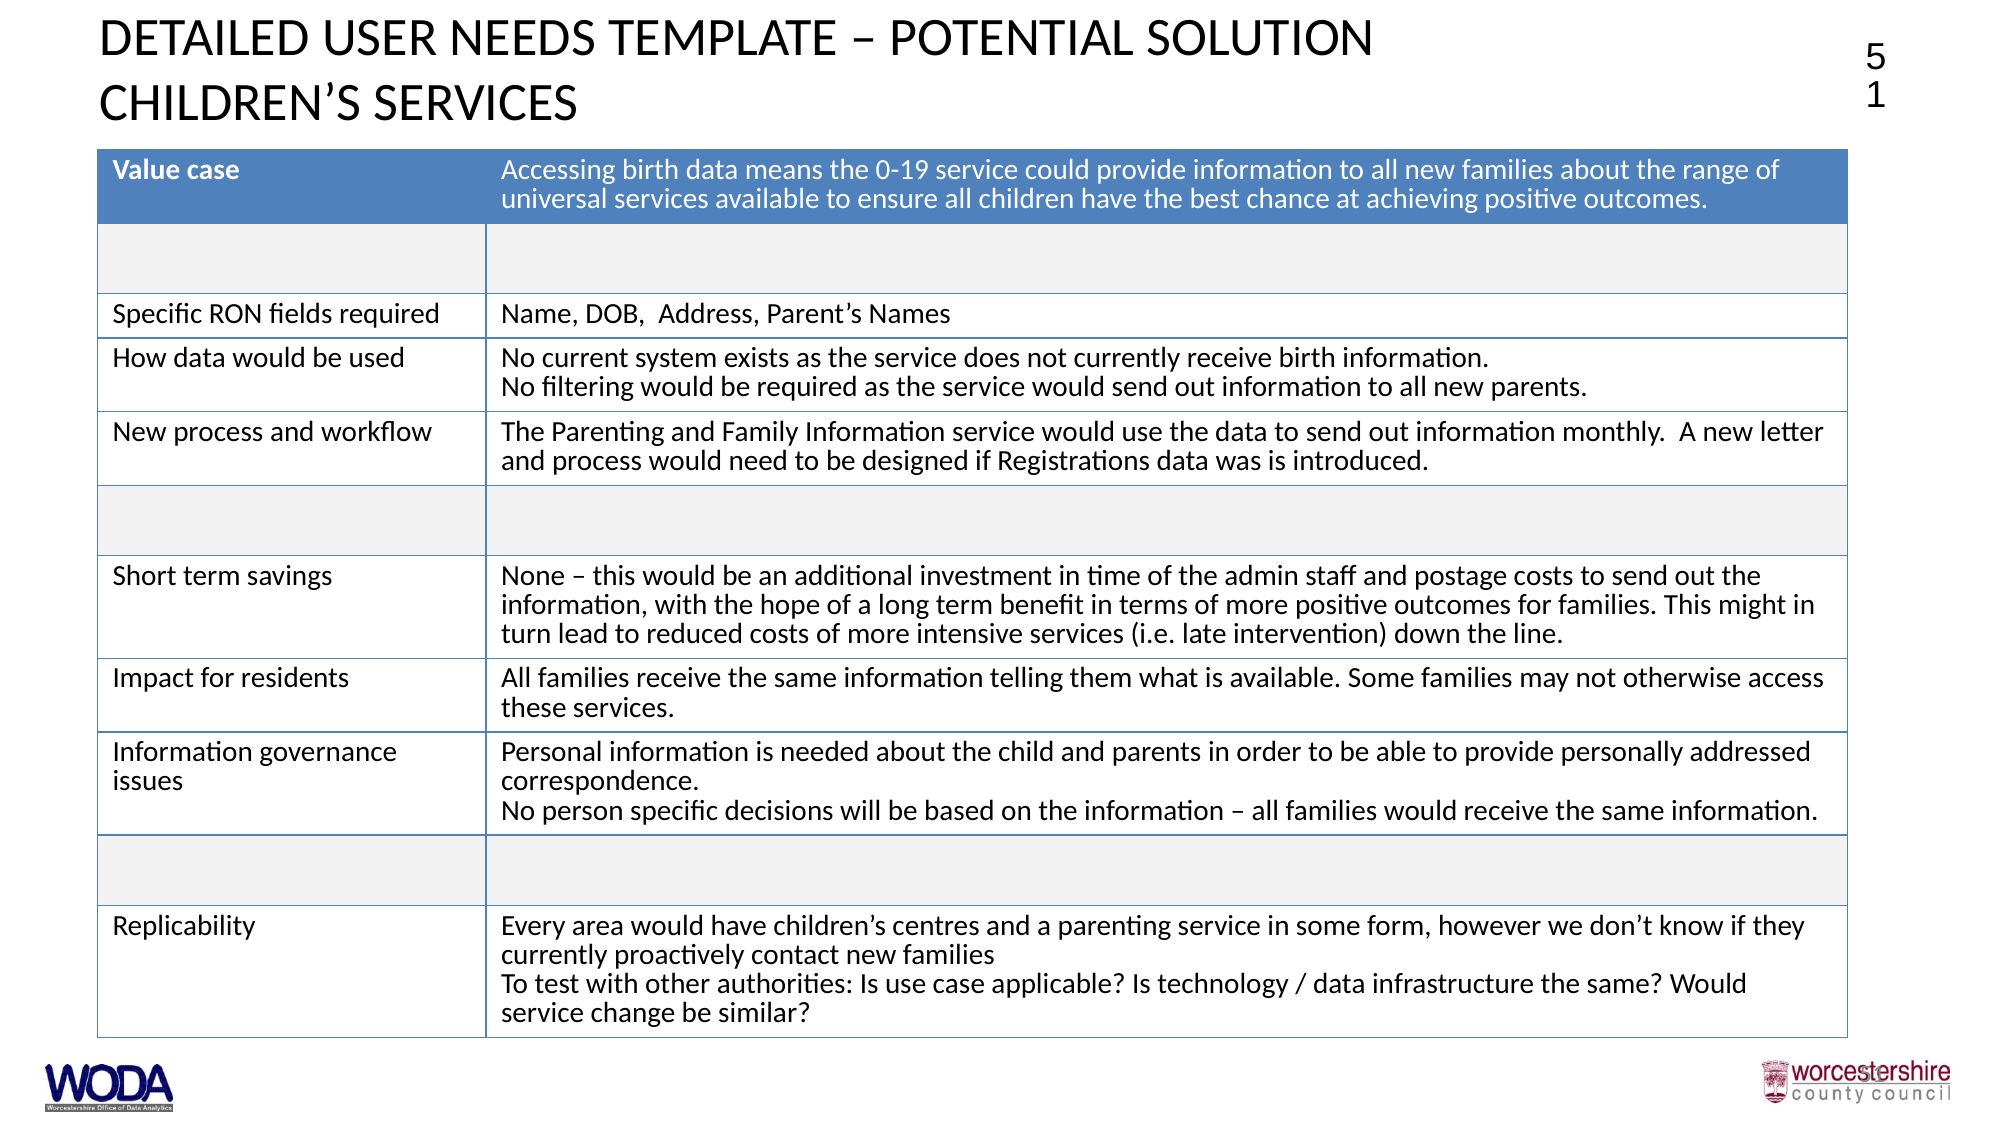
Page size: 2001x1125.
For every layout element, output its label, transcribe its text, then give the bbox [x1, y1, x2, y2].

table_cell The Parenting and Family Information service would use the data to send out information monthly. A new letter and process would need to be designed if Registrations data was is introduced. [487, 412, 1847, 485]
table_cell [487, 836, 1847, 905]
table_cell [487, 486, 1847, 555]
table_cell None – this would be an additional investment in time of the admin staff and postage costs to send out the information, with the hope of a long term benefit in terms of more positive outcomes for families. This might in turn lead to reduced costs of more intensive services (i.e. late intervention) down the line. [487, 556, 1847, 658]
table_cell Every area would have children’s centres and a parenting service in some form, however we don’t know if they currently proactively contact new families To test with other authorities: Is use case applicable? Is technology / data infrastructure the same? Would service change be similar? [487, 906, 1847, 1037]
table_cell Personal information is needed about the child and parents in order to be able to provide personally addressed correspondence. No person specific decisions will be based on the information – all families would receive the same information. [487, 733, 1847, 834]
table_cell Replicability [98, 906, 485, 1037]
table_cell Name, DOB, Address, Parent’s Names [487, 294, 1847, 337]
table_header Value case [98, 150, 485, 223]
table_cell Specific RON fields required [98, 294, 485, 337]
table_cell Information governance issues [98, 733, 485, 834]
table_cell [98, 836, 485, 905]
slide_number <number> [1433, 1042, 1900, 1103]
picture [45, 1064, 173, 1112]
table_cell Short term savings [98, 556, 485, 658]
table_cell [487, 224, 1847, 293]
title DETAILED USER NEEDS TEMPLATE – POTENTIAL SOLUTION CHILDREN’S SERVICES [99, 1, 1900, 189]
table_cell How data would be used [98, 339, 485, 411]
table_header Accessing birth data means the 0-19 service could provide information to all new families about the range of universal services available to ensure all children have the best chance at achieving positive outcomes. [487, 150, 1847, 223]
table_cell [98, 486, 485, 555]
table_cell Impact for residents [98, 659, 485, 731]
table_cell No current system exists as the service does not currently receive birth information. No filtering would be required as the service would send out information to all new parents. [487, 339, 1847, 411]
table_cell New process and workflow [98, 412, 485, 485]
table_cell All families receive the same information telling them what is available. Some families may not otherwise access these services. [487, 659, 1847, 731]
picture [1749, 1049, 1971, 1114]
table_cell [98, 224, 485, 293]
